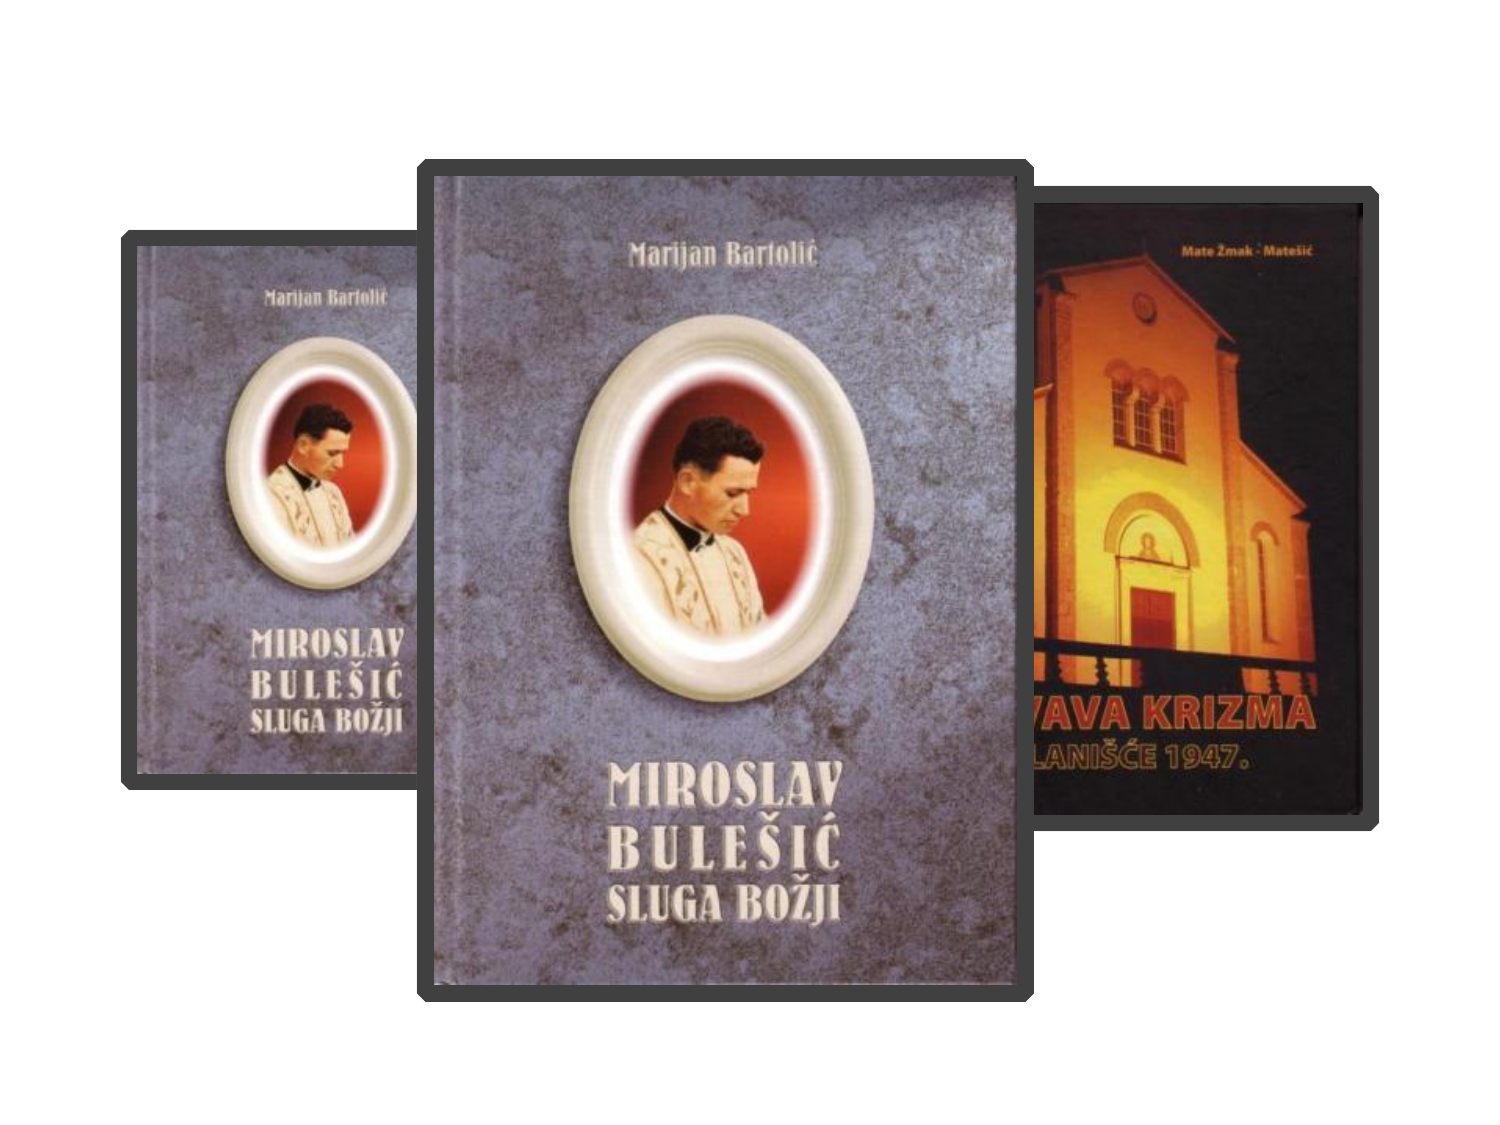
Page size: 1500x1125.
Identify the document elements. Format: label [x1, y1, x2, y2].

picture [433, 175, 1017, 985]
picture [1034, 202, 1363, 815]
picture [137, 246, 417, 774]
